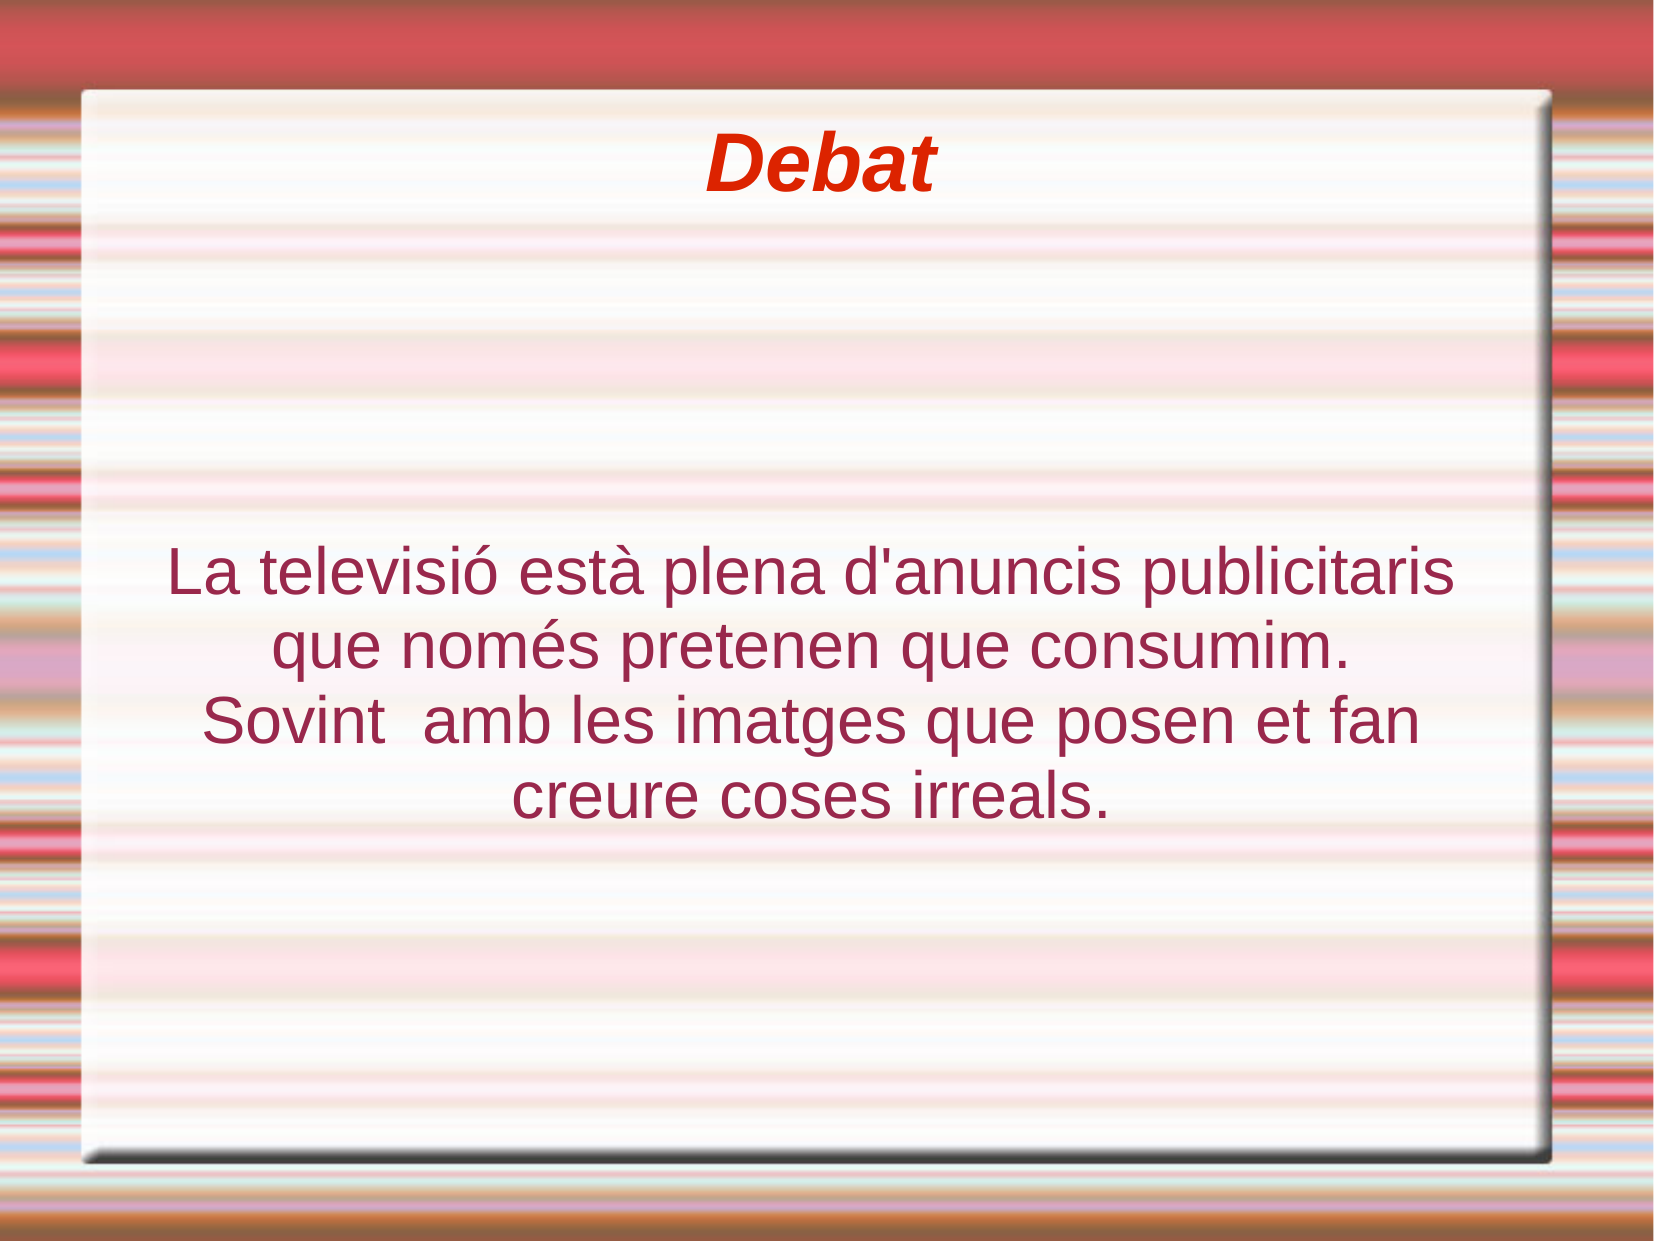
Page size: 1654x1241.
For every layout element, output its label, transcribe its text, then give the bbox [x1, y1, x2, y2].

subtitle La televisió està plena d'anuncis publicitaris que només pretenen que consumim. Sovint amb les imatges que posen et fan creure coses irreals. [147, 274, 1477, 1093]
picture [0, 0, 1654, 1241]
title Debat [76, 59, 1565, 267]
